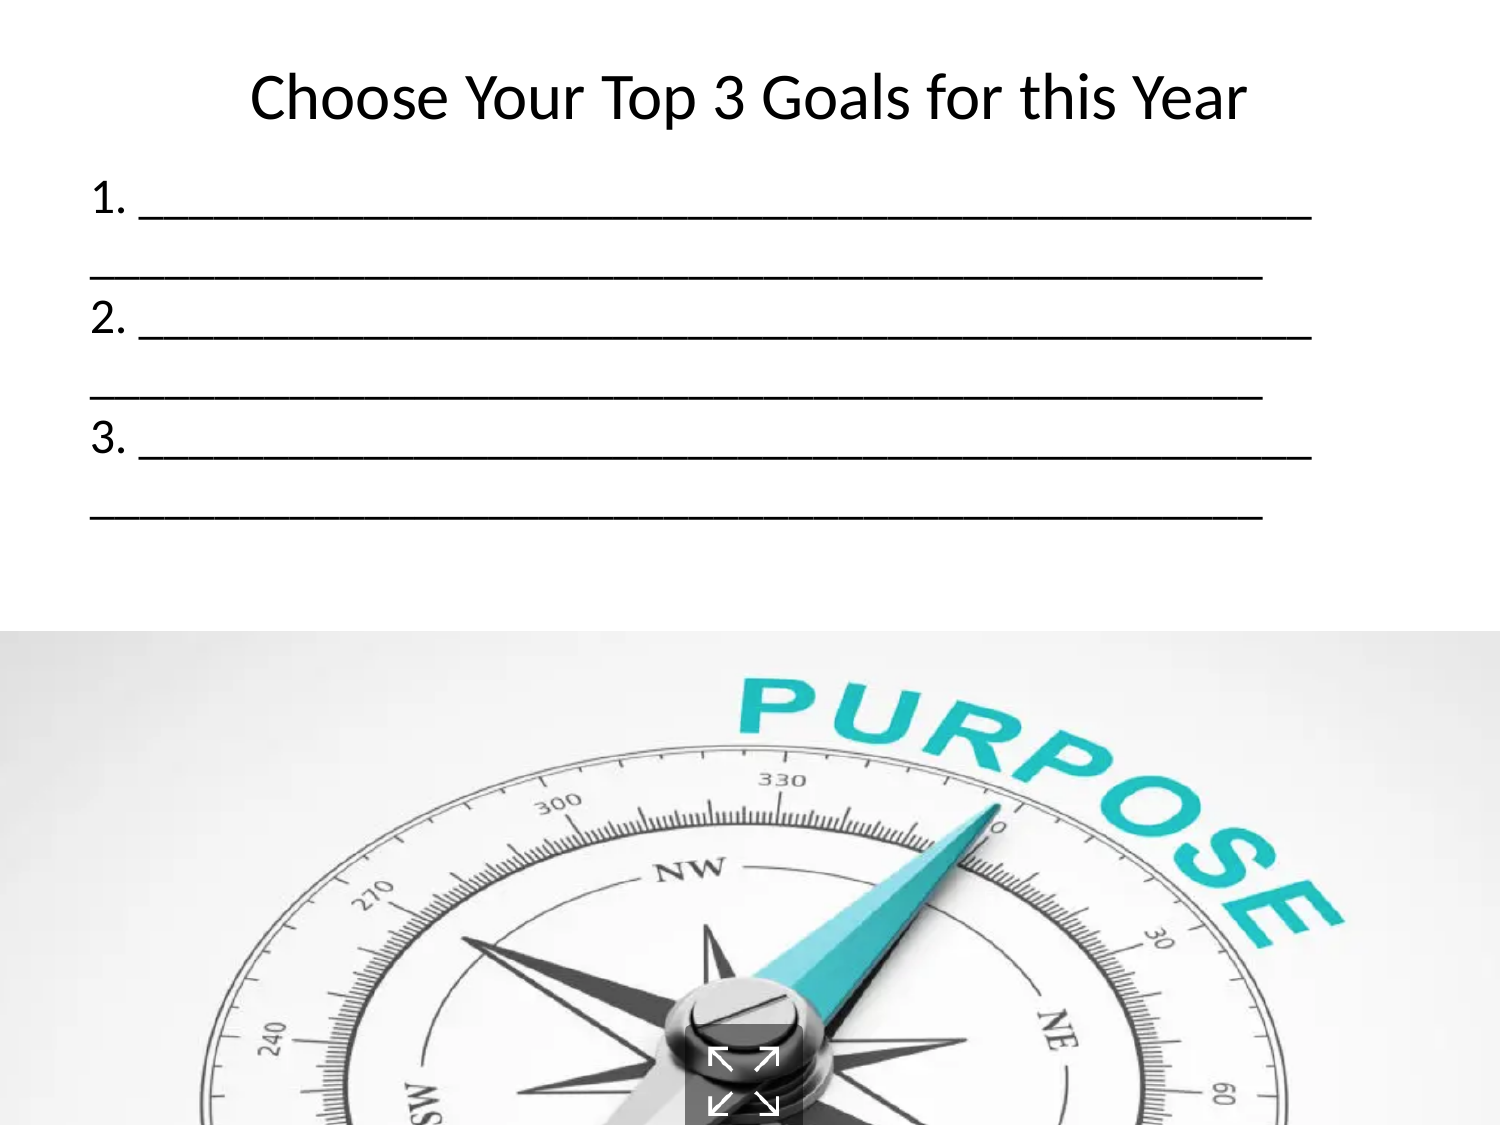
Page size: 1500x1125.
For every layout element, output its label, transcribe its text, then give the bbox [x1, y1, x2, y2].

title Choose Your Top 3 Goals for this Year [75, 45, 1425, 156]
list 1. _______________________________________________ _______________________________________________ 2. _______________________________________________ _______________________________________________ 3. _______________________________________________ _______________________________________________ [75, 156, 1425, 631]
picture [0, 631, 1500, 1125]
